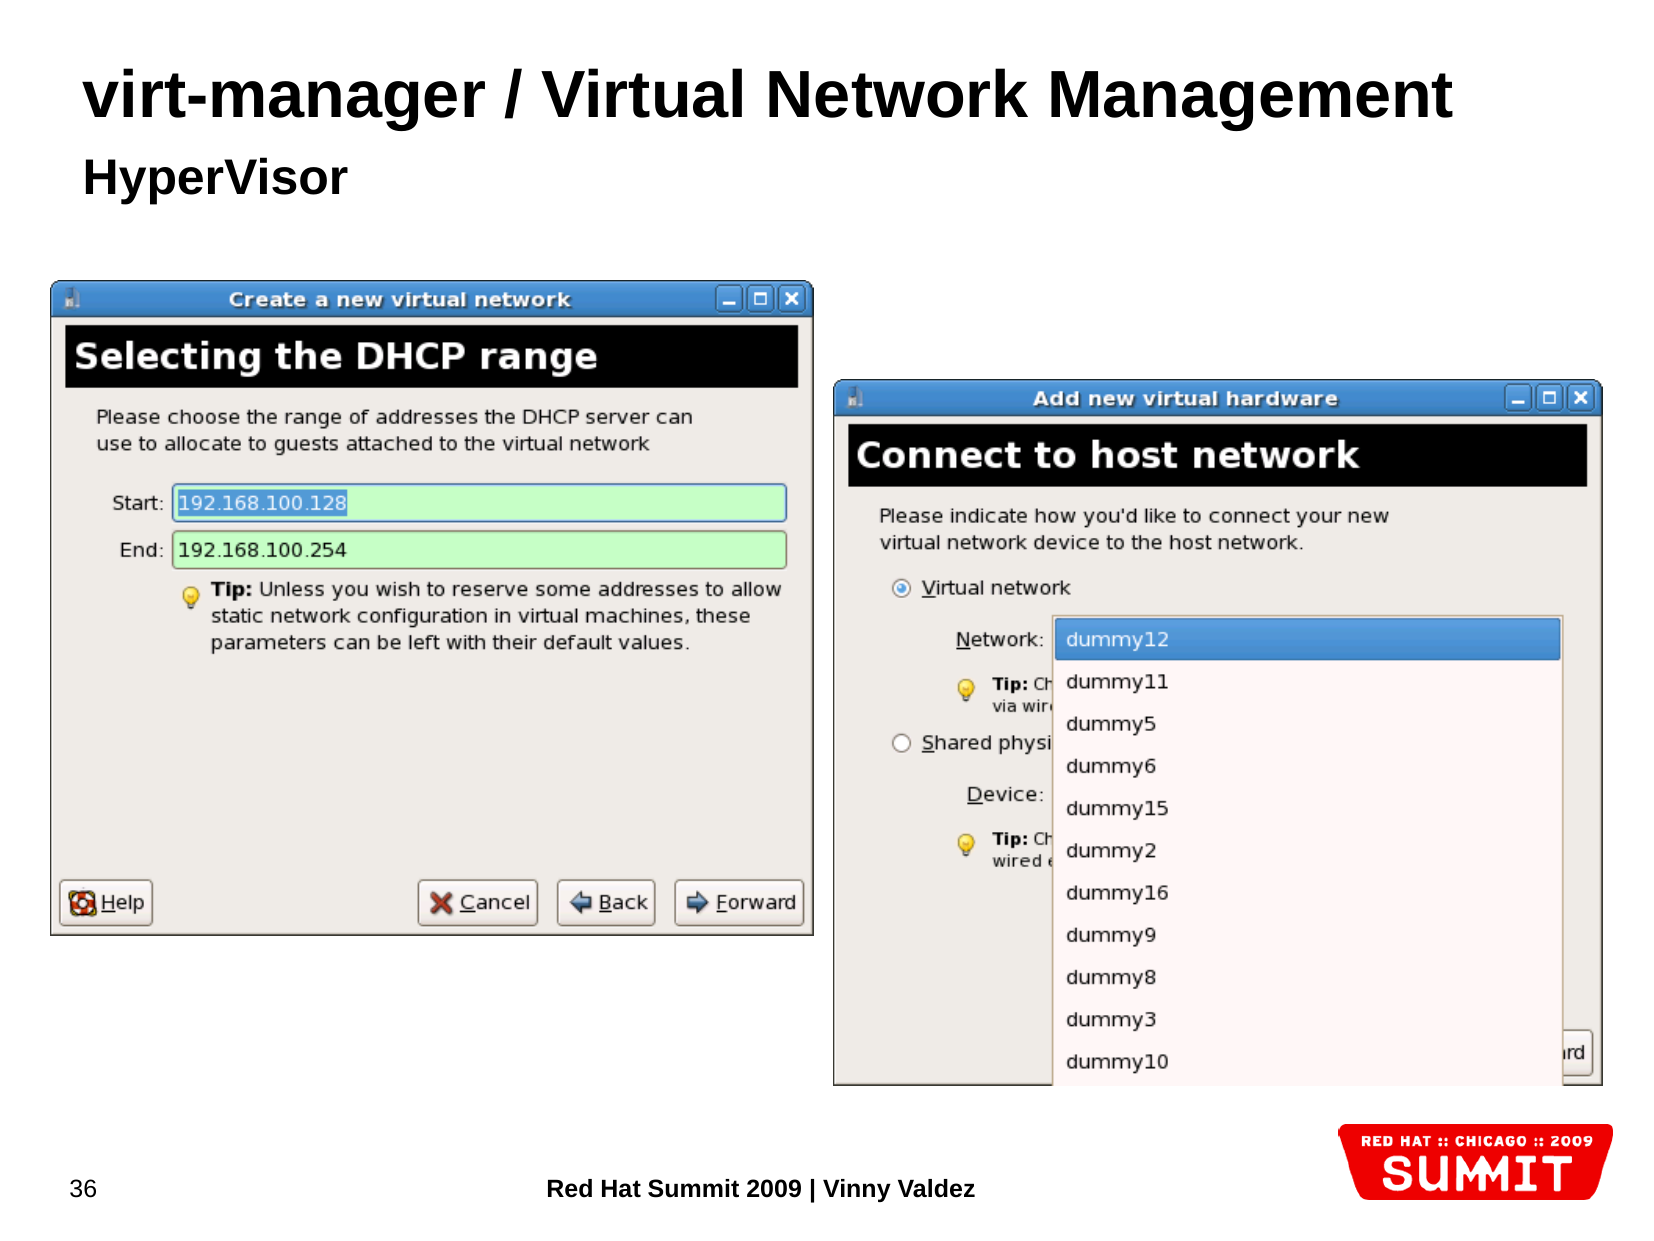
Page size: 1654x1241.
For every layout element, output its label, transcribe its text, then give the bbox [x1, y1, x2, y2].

title virt-manager / Virtual Network Management HyperVisor [82, 37, 1571, 226]
picture [1338, 1124, 1613, 1200]
picture [833, 379, 1603, 1086]
picture [50, 280, 814, 936]
